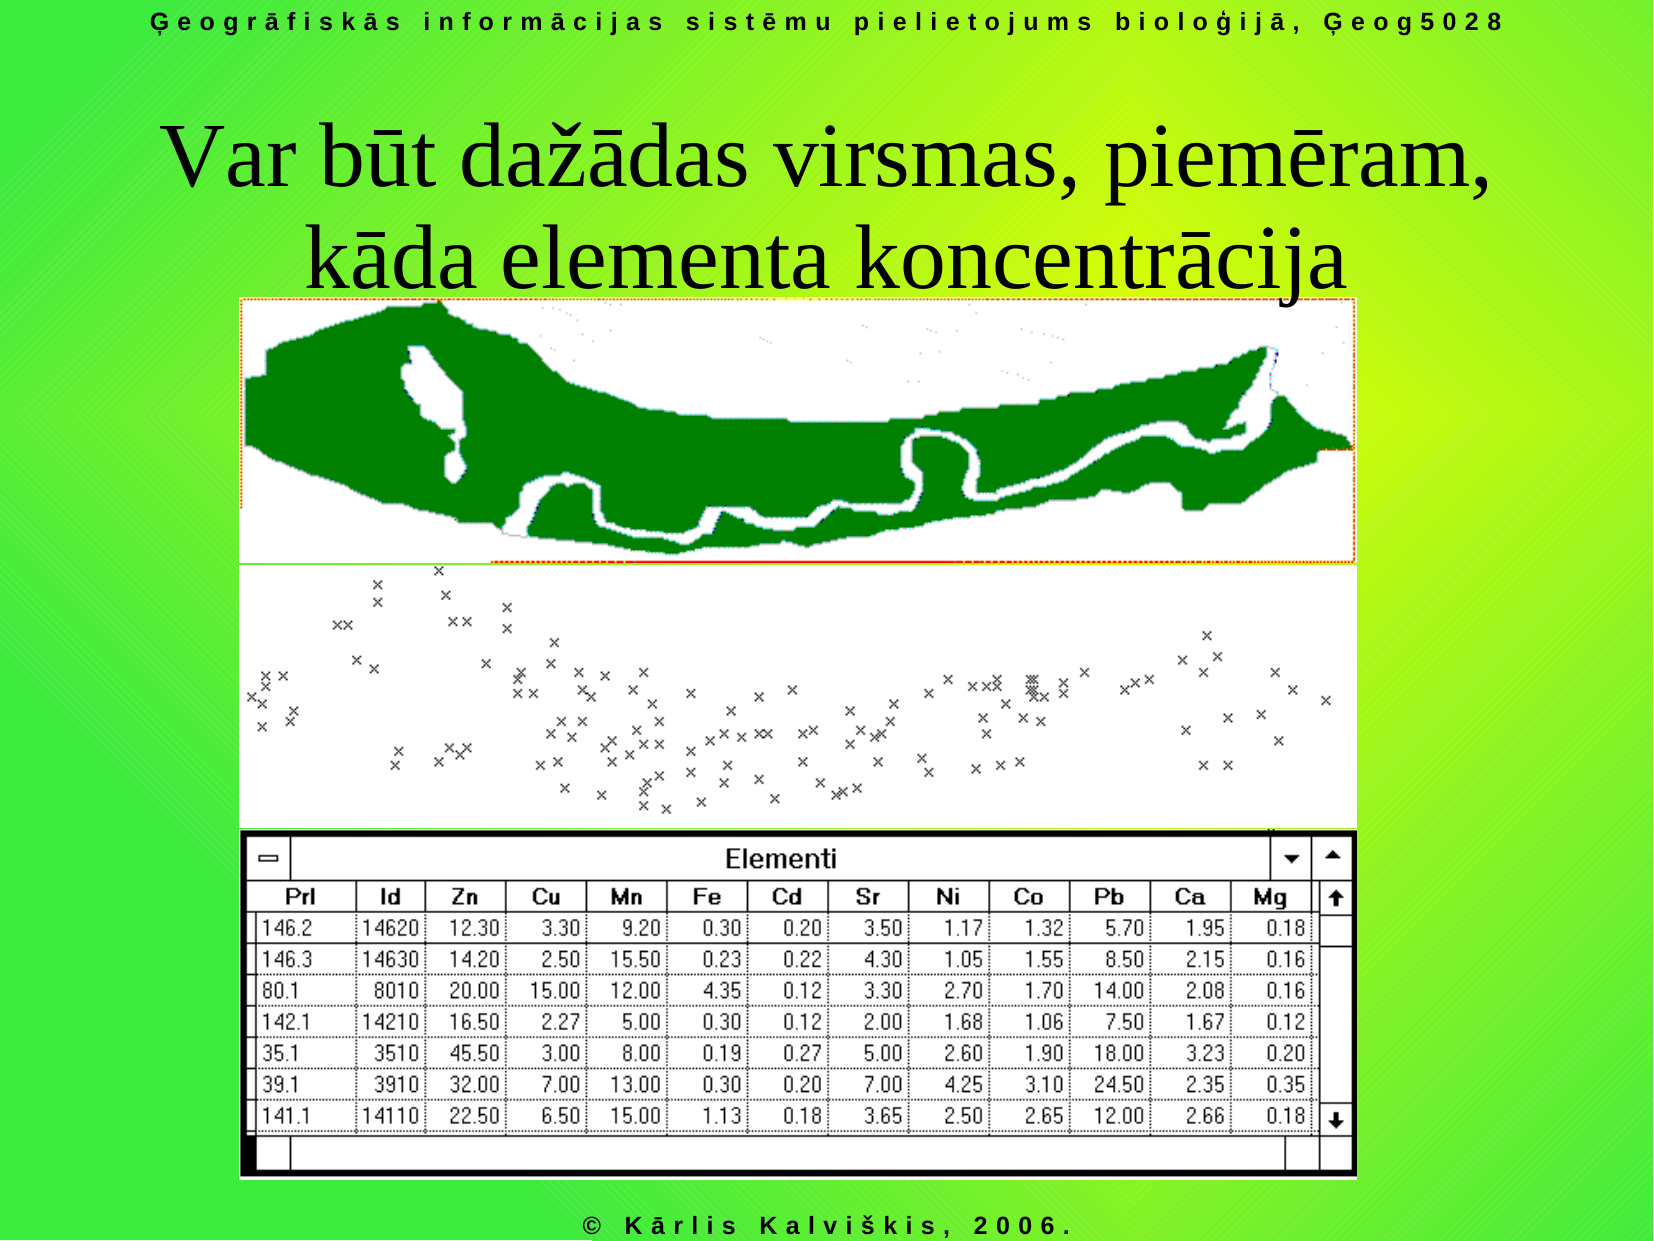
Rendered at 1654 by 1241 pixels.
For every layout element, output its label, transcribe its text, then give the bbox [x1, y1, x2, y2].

picture [239, 565, 1357, 828]
picture [239, 829, 1357, 1180]
title Var būt dažādas virsmas, piemēram, kāda elementa koncentrācija [121, 104, 1534, 309]
picture [239, 309, 1357, 563]
